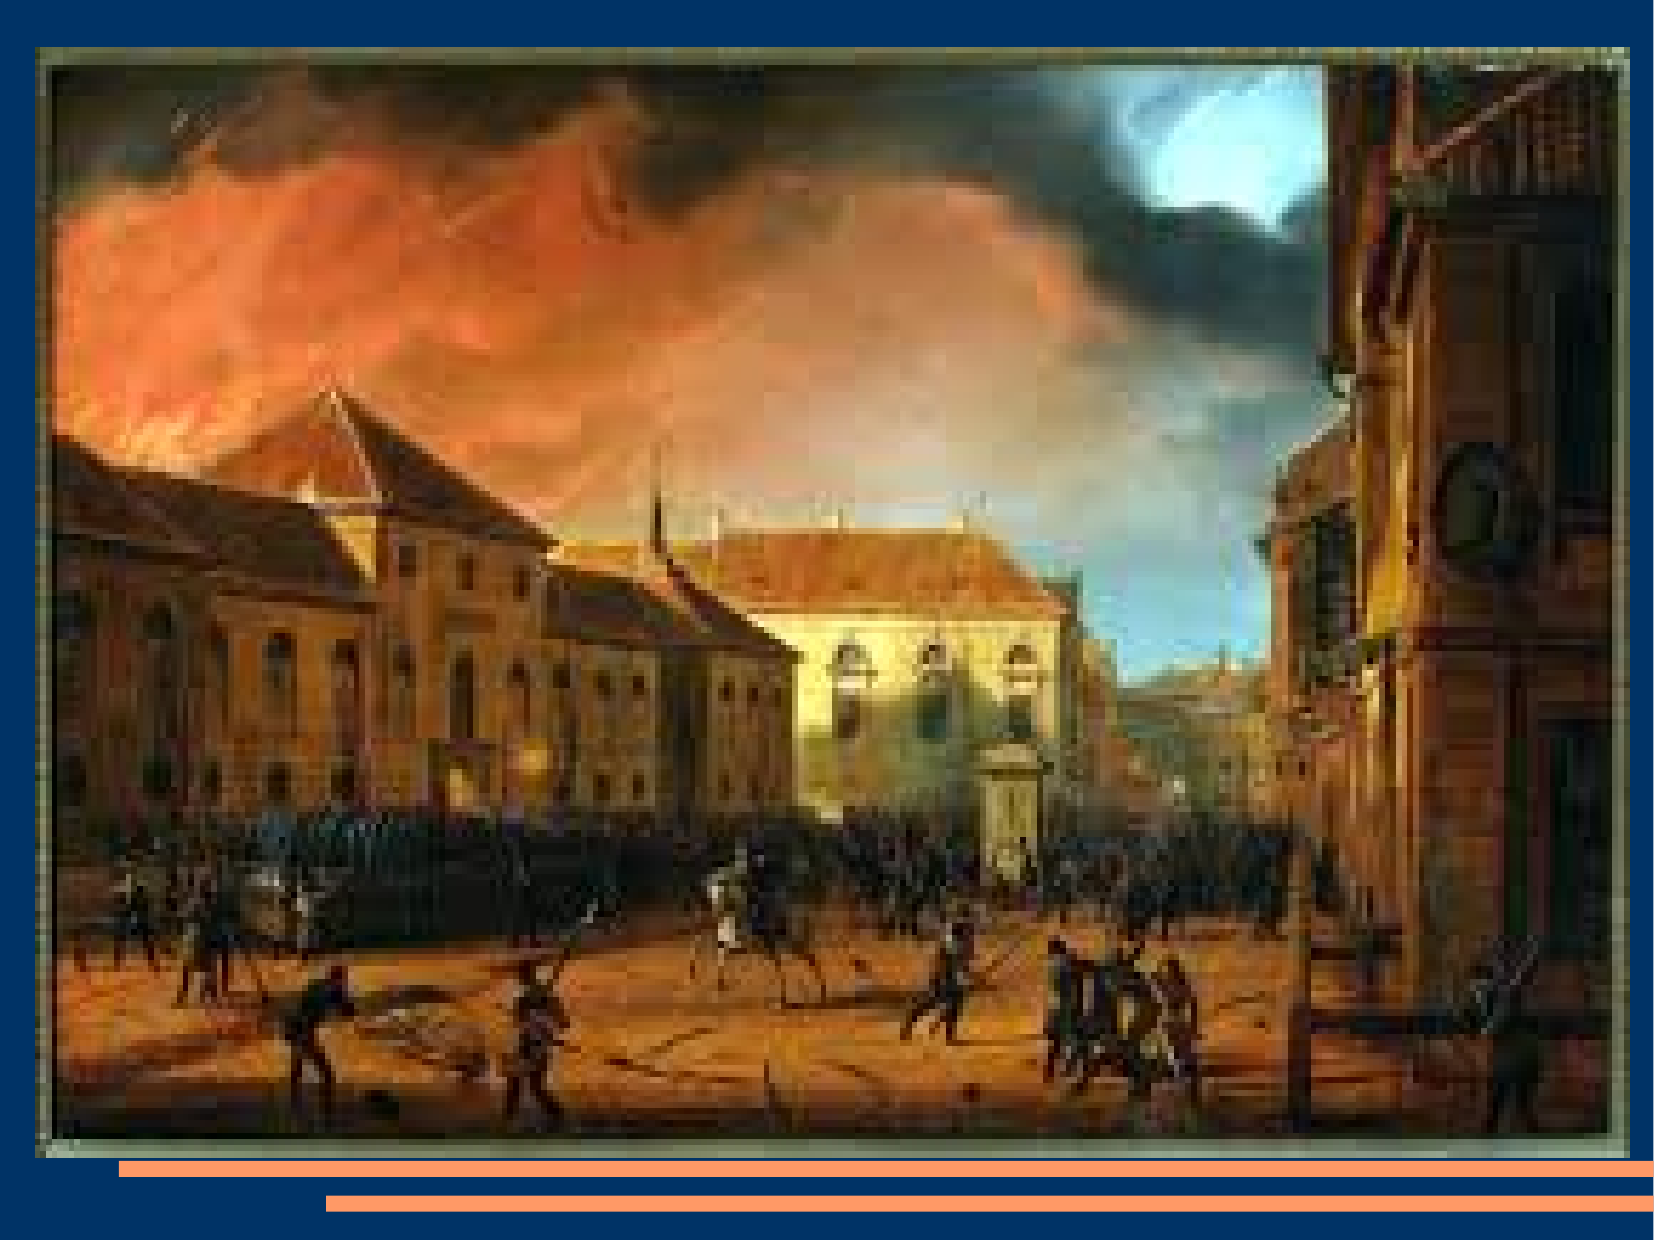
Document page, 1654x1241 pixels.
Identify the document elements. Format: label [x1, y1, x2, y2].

picture [35, 47, 1630, 1158]
